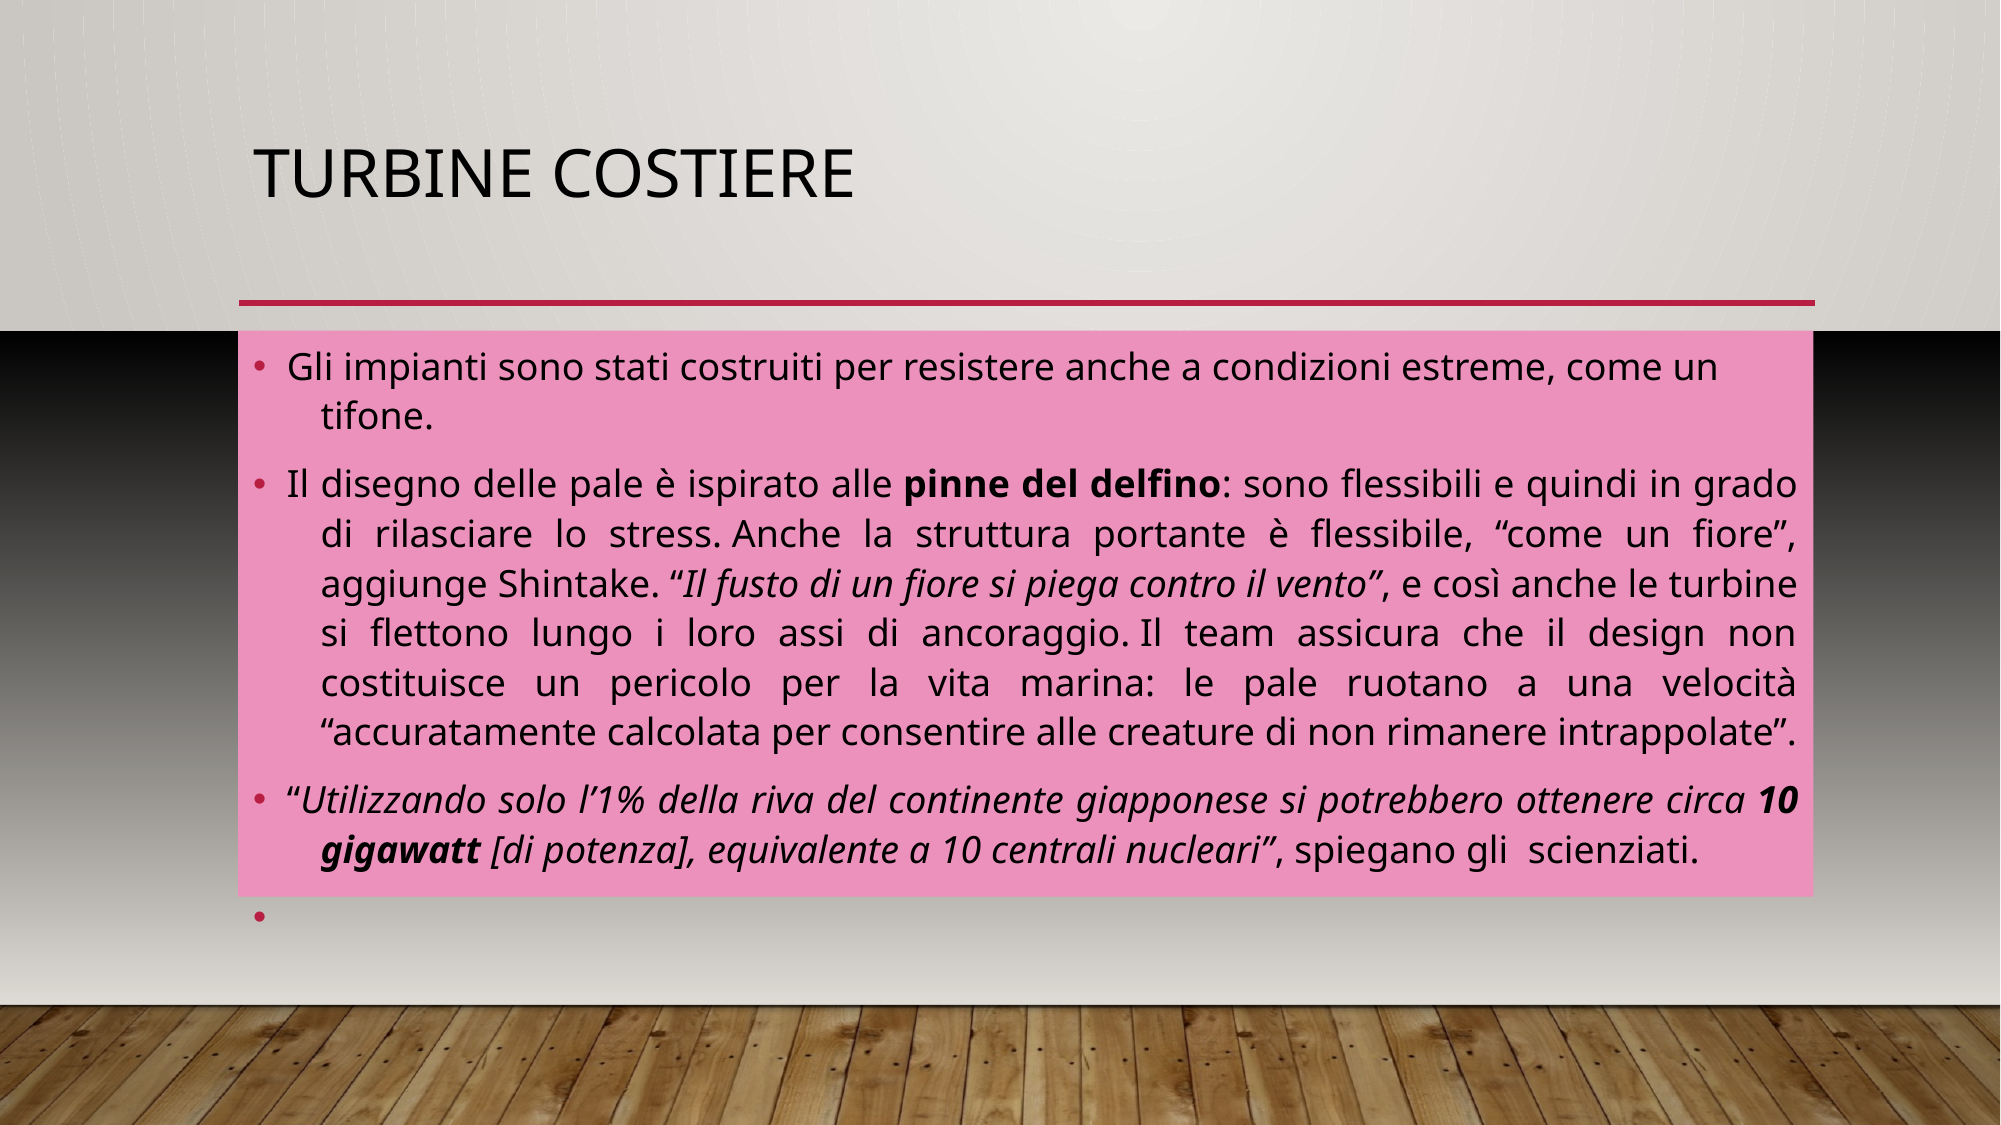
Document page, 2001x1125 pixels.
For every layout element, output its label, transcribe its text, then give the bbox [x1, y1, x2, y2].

list Gli impianti sono stati costruiti per resistere anche a condizioni estreme, come un tifone. Il disegno delle pale è ispirato alle pinne del delfino: sono flessibili e quindi in grado di rilasciare lo stress. Anche la struttura portante è flessibile, “come un fiore”, aggiunge Shintake. “Il fusto di un fiore si piega contro il vento”, e così anche le turbine si flettono lungo i loro assi di ancoraggio. Il team assicura che il design non costituisce un pericolo per la vita marina: le pale ruotano a una velocità “accuratamente calcolata per consentire alle creature di non rimanere intrappolate”. “Utilizzando solo l’1% della riva del continente giapponese si potrebbero ottenere circa 10 gigawatt [di potenza], equivalente a 10 centrali nucleari”, spiegano gli scienziati. [238, 330, 1814, 897]
title Turbine costiere [238, 131, 1814, 305]
